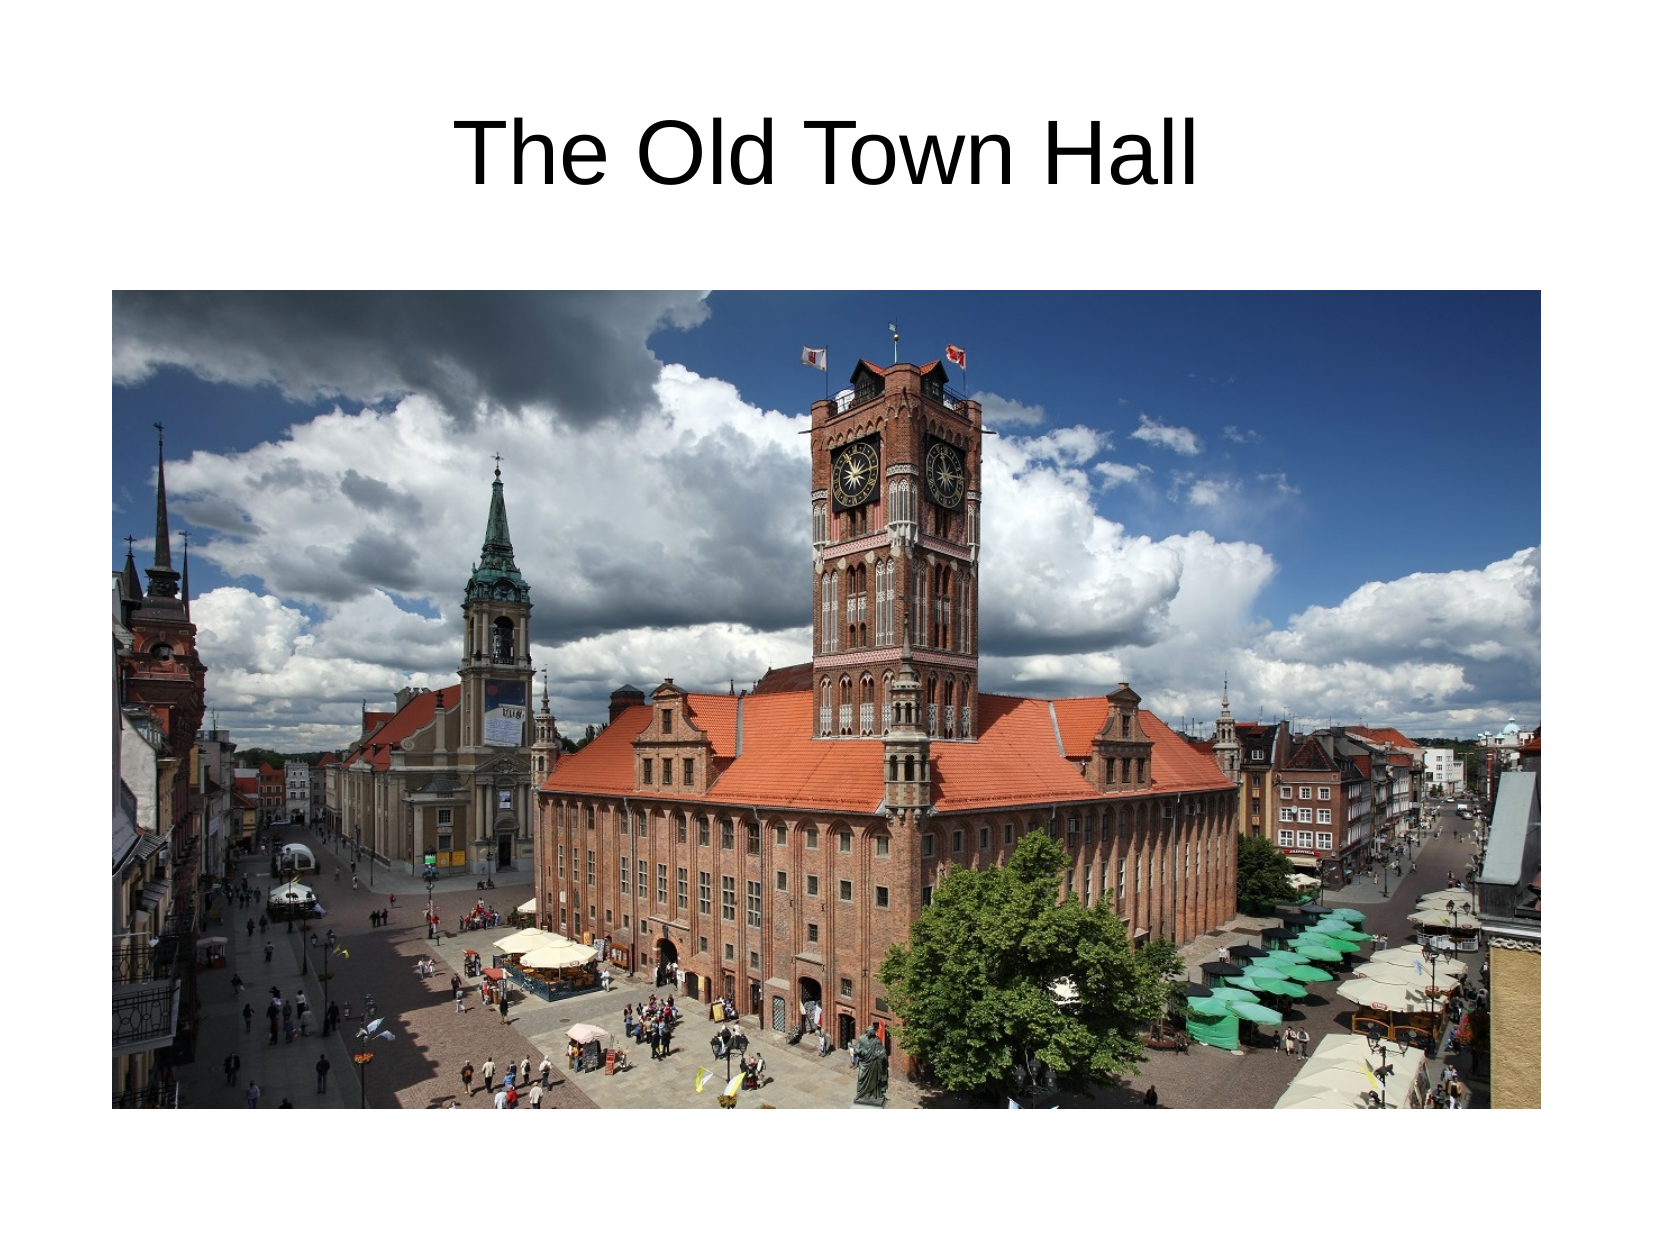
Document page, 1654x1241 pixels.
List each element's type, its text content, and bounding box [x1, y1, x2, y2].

picture [112, 290, 1541, 1109]
title The Old Town Hall [82, 49, 1571, 257]
